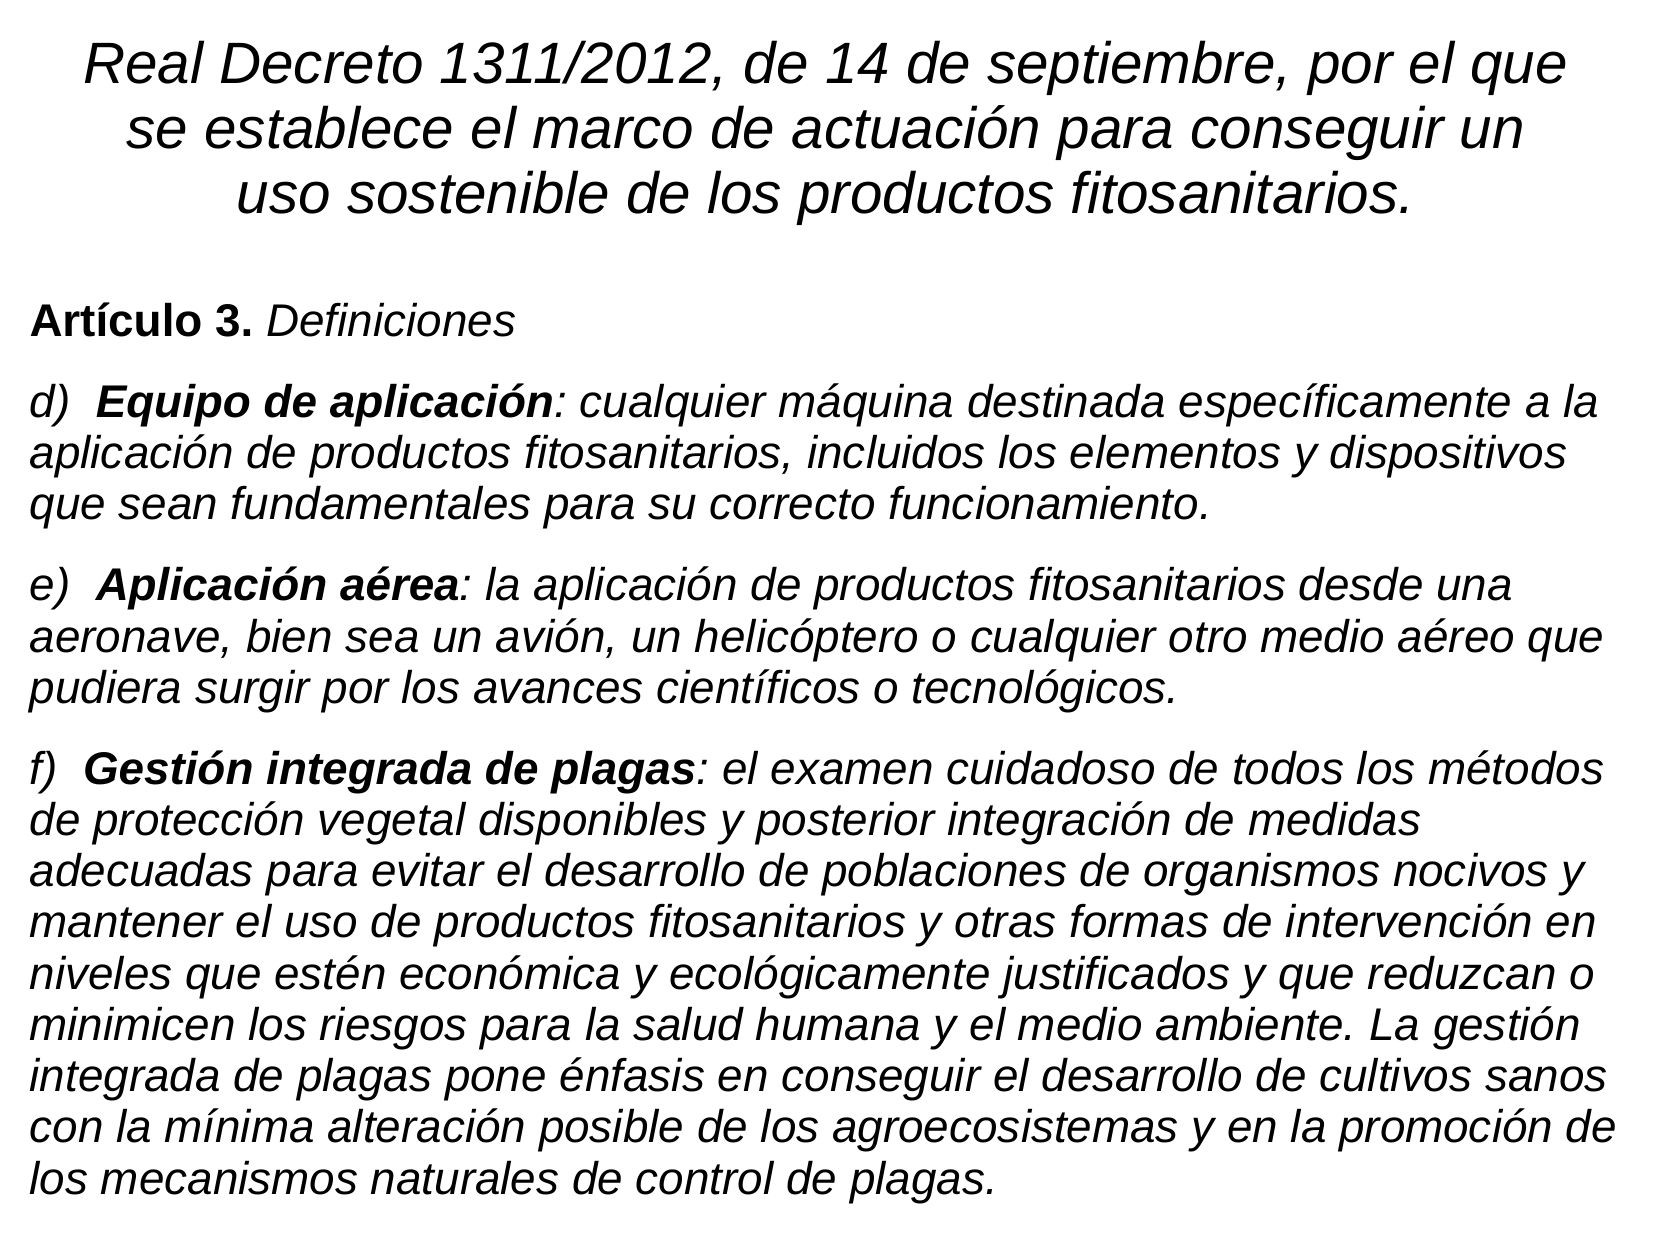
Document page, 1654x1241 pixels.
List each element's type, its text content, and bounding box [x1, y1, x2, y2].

list Artículo 3. Definiciones d) Equipo de aplicación: cualquier máquina destinada específicamente a la aplicación de productos fitosanitarios, incluidos los elementos y dispositivos que sean fundamentales para su correcto funcionamiento. e) Aplicación aérea: la aplicación de productos fitosanitarios desde una aeronave, bien sea un avión, un helicóptero o cualquier otro medio aéreo que pudiera surgir por los avances científicos o tecnológicos. f) Gestión integrada de plagas: el examen cuidadoso de todos los métodos de protección vegetal disponibles y posterior integración de medidas adecuadas para evitar el desarrollo de poblaciones de organismos nocivos y mantener el uso de productos fitosanitarios y otras formas de intervención en niveles que estén económica y ecológicamente justificados y que reduzcan o minimicen los riesgos para la salud humana y el medio ambiente. La gestión integrada de plagas pone énfasis en conseguir el desarrollo de cultivos sanos con la mínima alteración posible de los agroecosistemas y en la promoción de los mecanismos naturales de control de plagas. [29, 295, 1625, 1241]
title Real Decreto 1311/2012, de 14 de septiembre, por el que se establece el marco de actuación para conseguir un uso sostenible de los productos fitosanitarios. [82, 30, 1571, 226]
